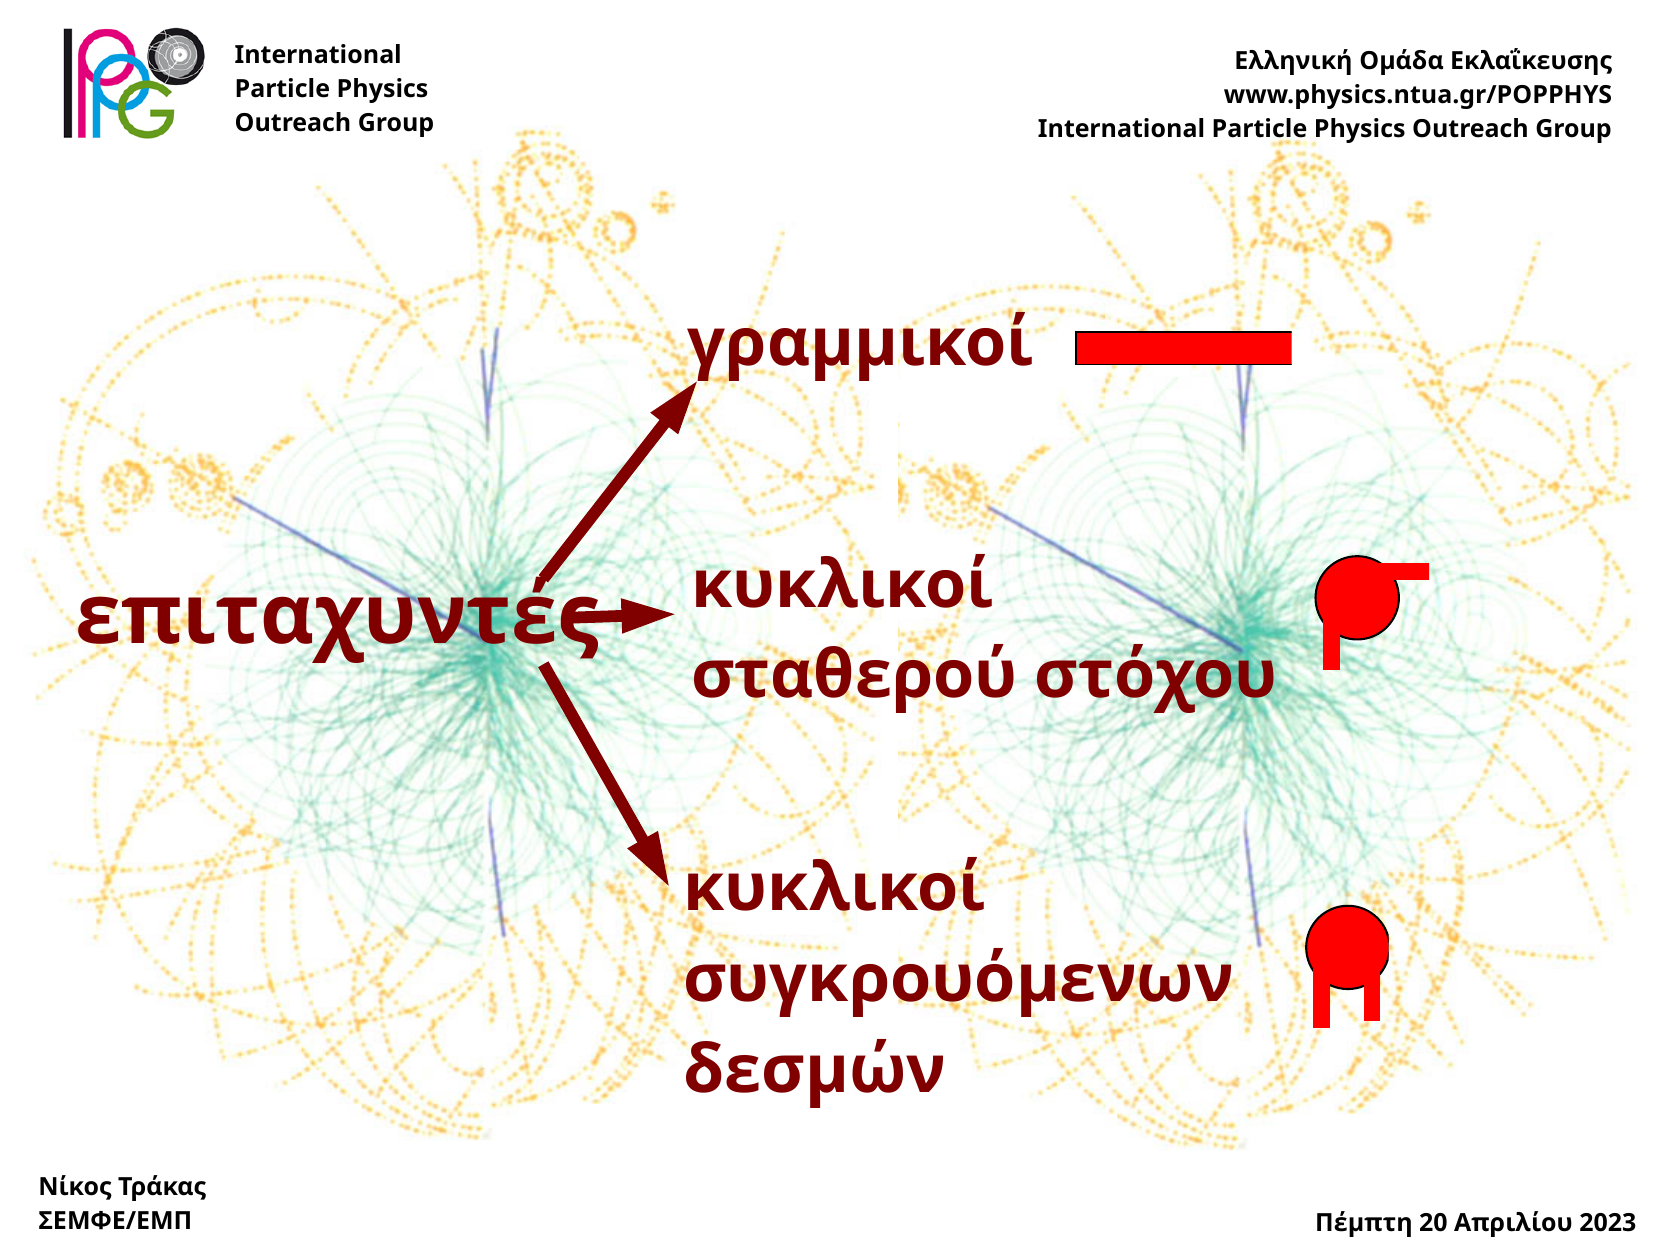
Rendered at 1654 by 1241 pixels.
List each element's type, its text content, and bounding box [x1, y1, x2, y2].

text_box επιταχυντές [60, 547, 585, 663]
text_box κυκλικοί συγκρουόμενων δεσμών [668, 832, 1240, 1089]
text_box γραμμικοί [673, 286, 1035, 382]
picture [0, 5, 1654, 1241]
text_box κυκλικοί σταθερού στόχου [676, 528, 1290, 705]
